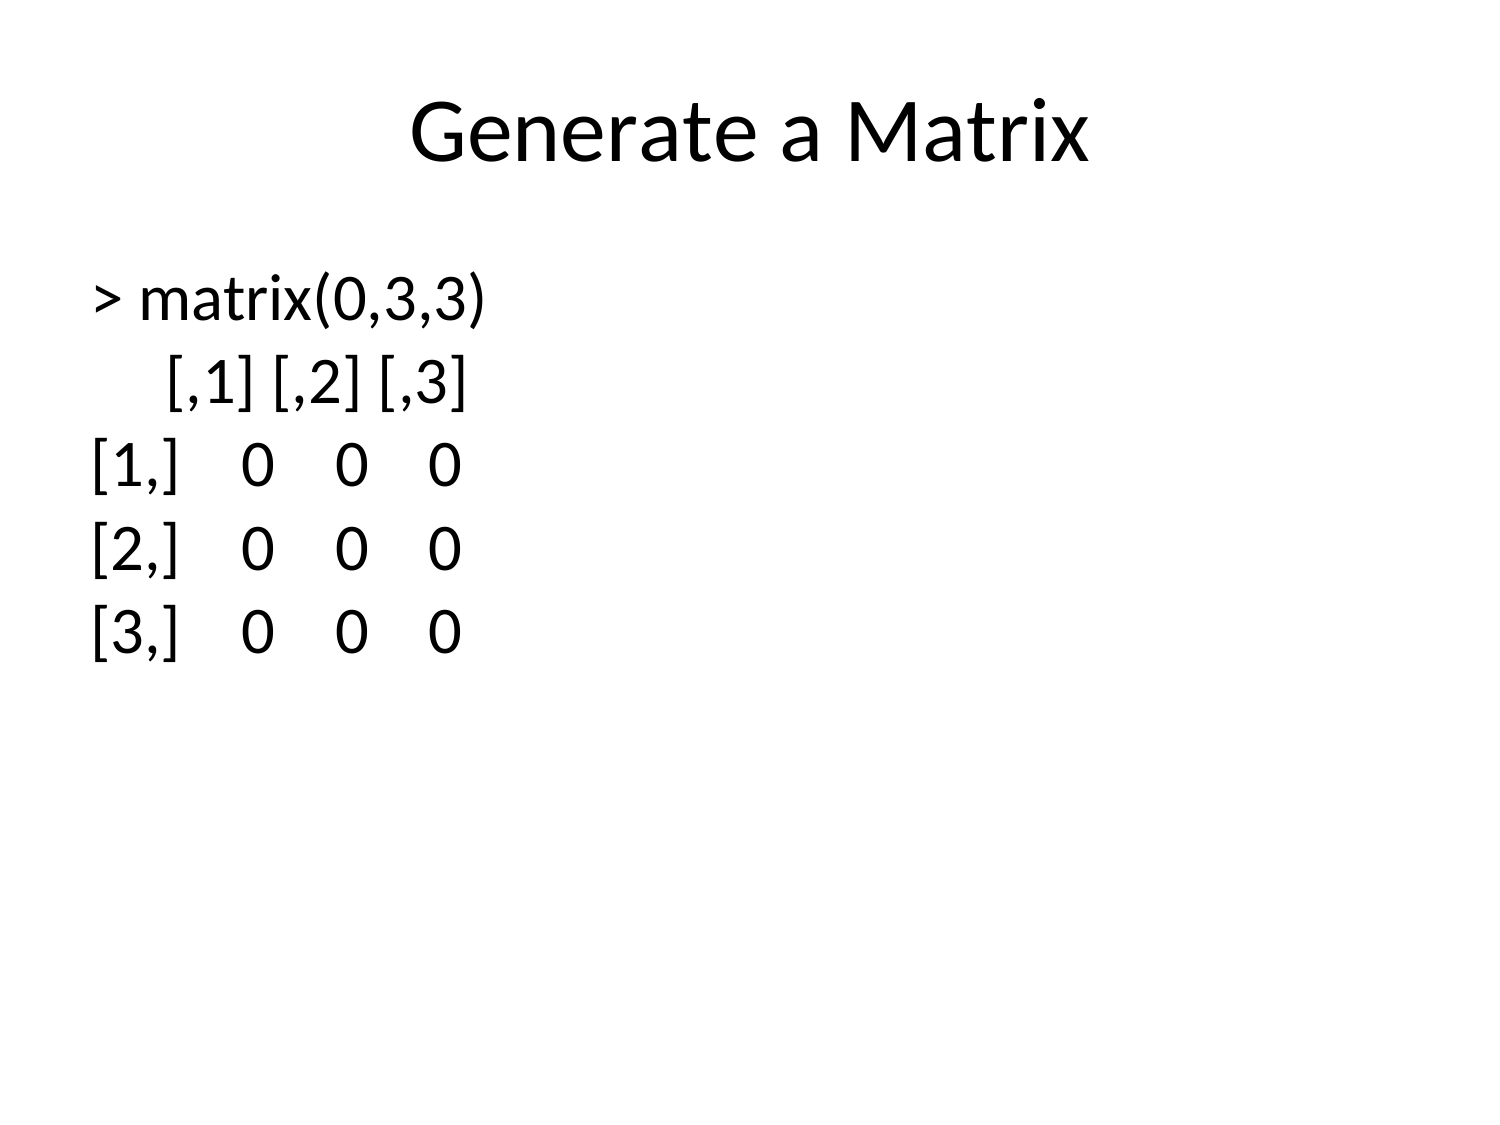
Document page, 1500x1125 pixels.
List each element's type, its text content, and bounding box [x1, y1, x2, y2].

title Generate a Matrix [75, 45, 1426, 233]
list > matrix(0,3,3) [,1] [,2] [,3] [1,] 0 0 0 [2,] 0 0 0 [3,] 0 0 0 [75, 262, 1426, 1006]
